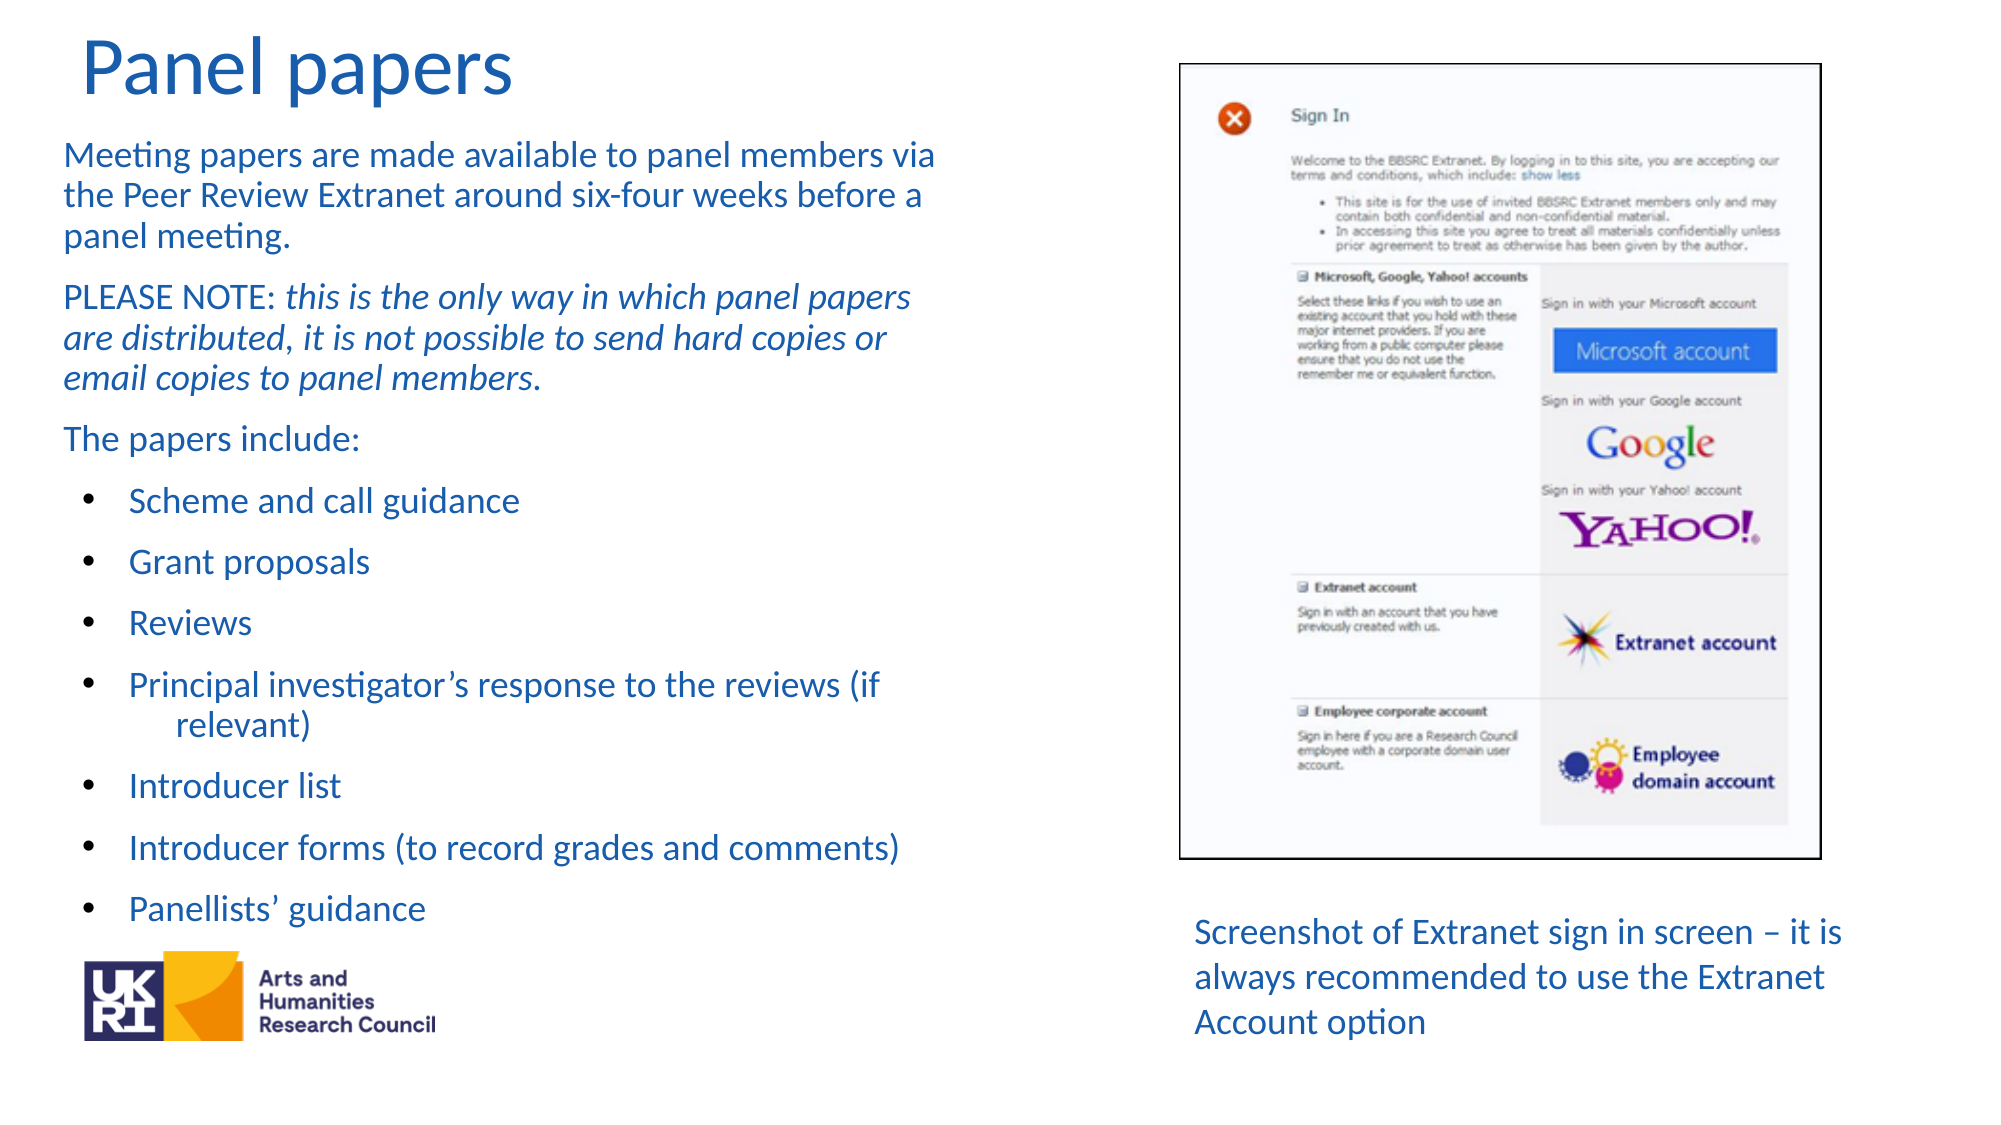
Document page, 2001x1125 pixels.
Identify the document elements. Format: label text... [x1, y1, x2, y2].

text_box Screenshot of Extranet sign in screen – it is always recommended to use the Extranet Account option [1179, 899, 1927, 1052]
text_box Panel papers [66, 4, 1902, 119]
text_box Meeting papers are made available to panel members via the Peer Review Extranet around six-four weeks before a panel meeting. PLEASE NOTE: this is the only way in which panel papers are distributed, it is not possible to send hard copies or email copies to panel members. The papers include: Scheme and call guidance Grant proposals Reviews Principal investigator’s response to the reviews (if relevant) Introducer list Introducer forms (to record grades and comments) Panellists’ guidance [48, 127, 984, 1044]
picture [1179, 63, 1822, 860]
